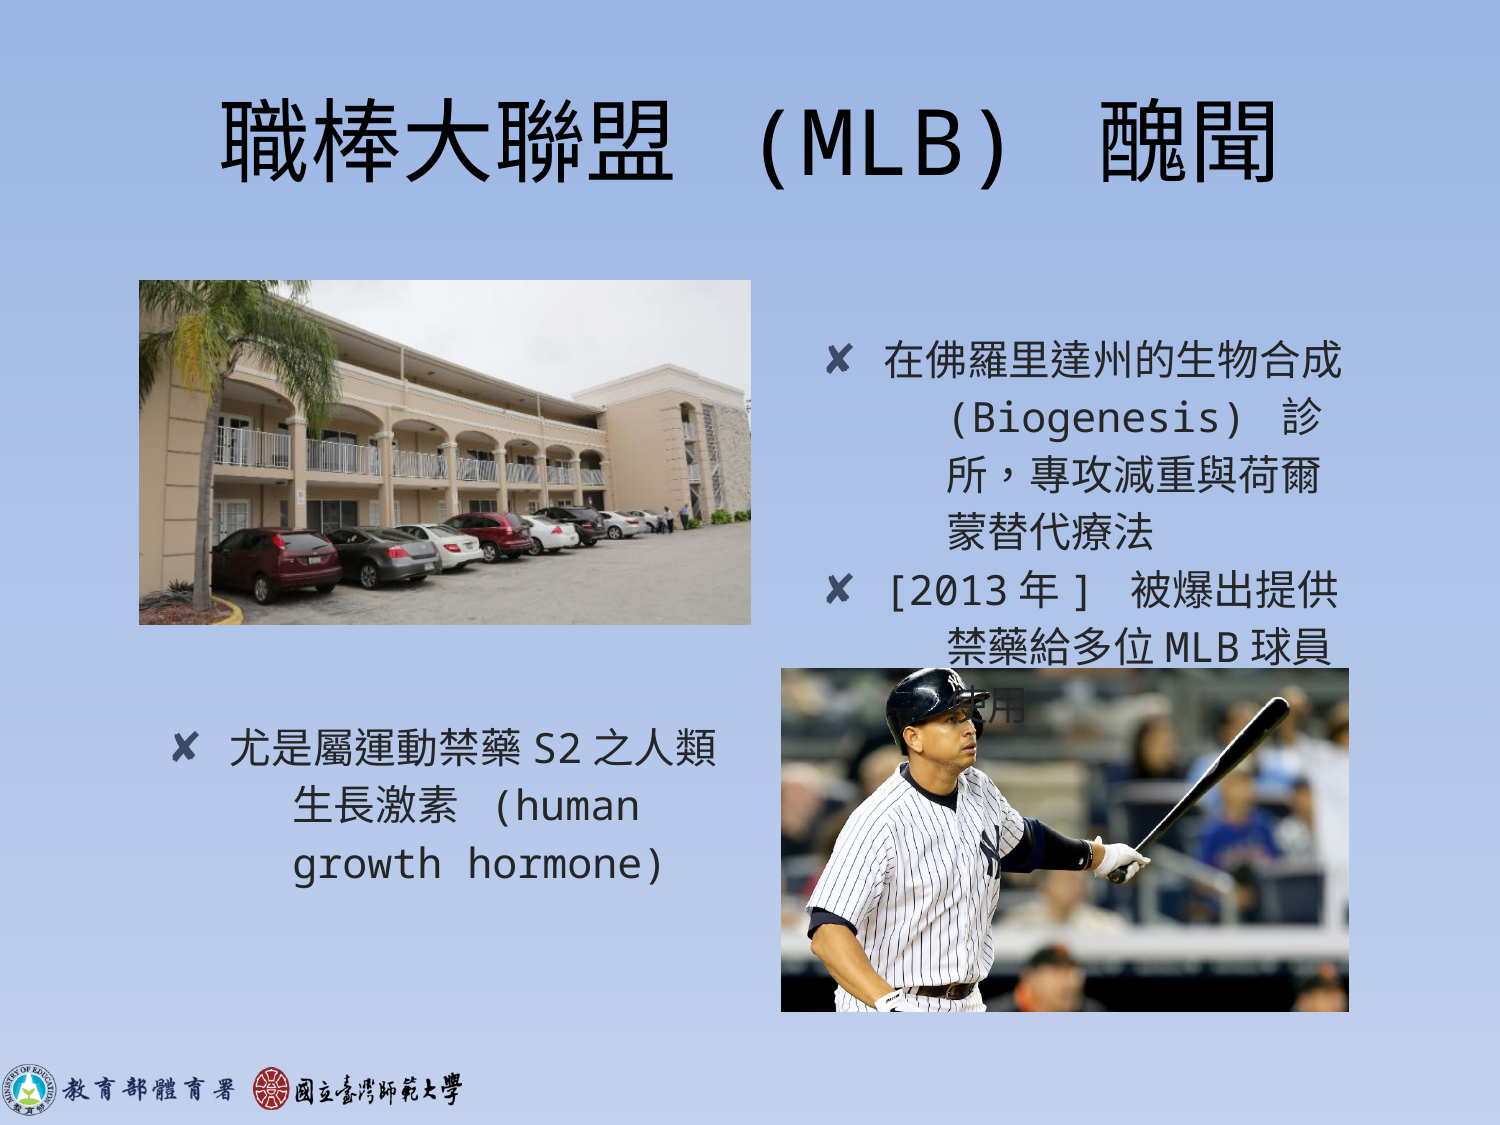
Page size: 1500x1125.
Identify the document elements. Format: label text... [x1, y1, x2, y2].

text_box 在佛羅里達州的生物合成 (Biogenesis) 診所，專攻減重與荷爾蒙替代療法 [2013年] 被爆出提供禁藥給多位MLB球員使用 [781, 319, 1375, 736]
text_box 尤是屬運動禁藥S2之人類生長激素 (human growth hormone) [127, 706, 762, 894]
title 職棒大聯盟 (MLB) 醜聞 [75, 45, 1426, 233]
picture [781, 736, 1349, 1012]
picture [139, 280, 751, 625]
